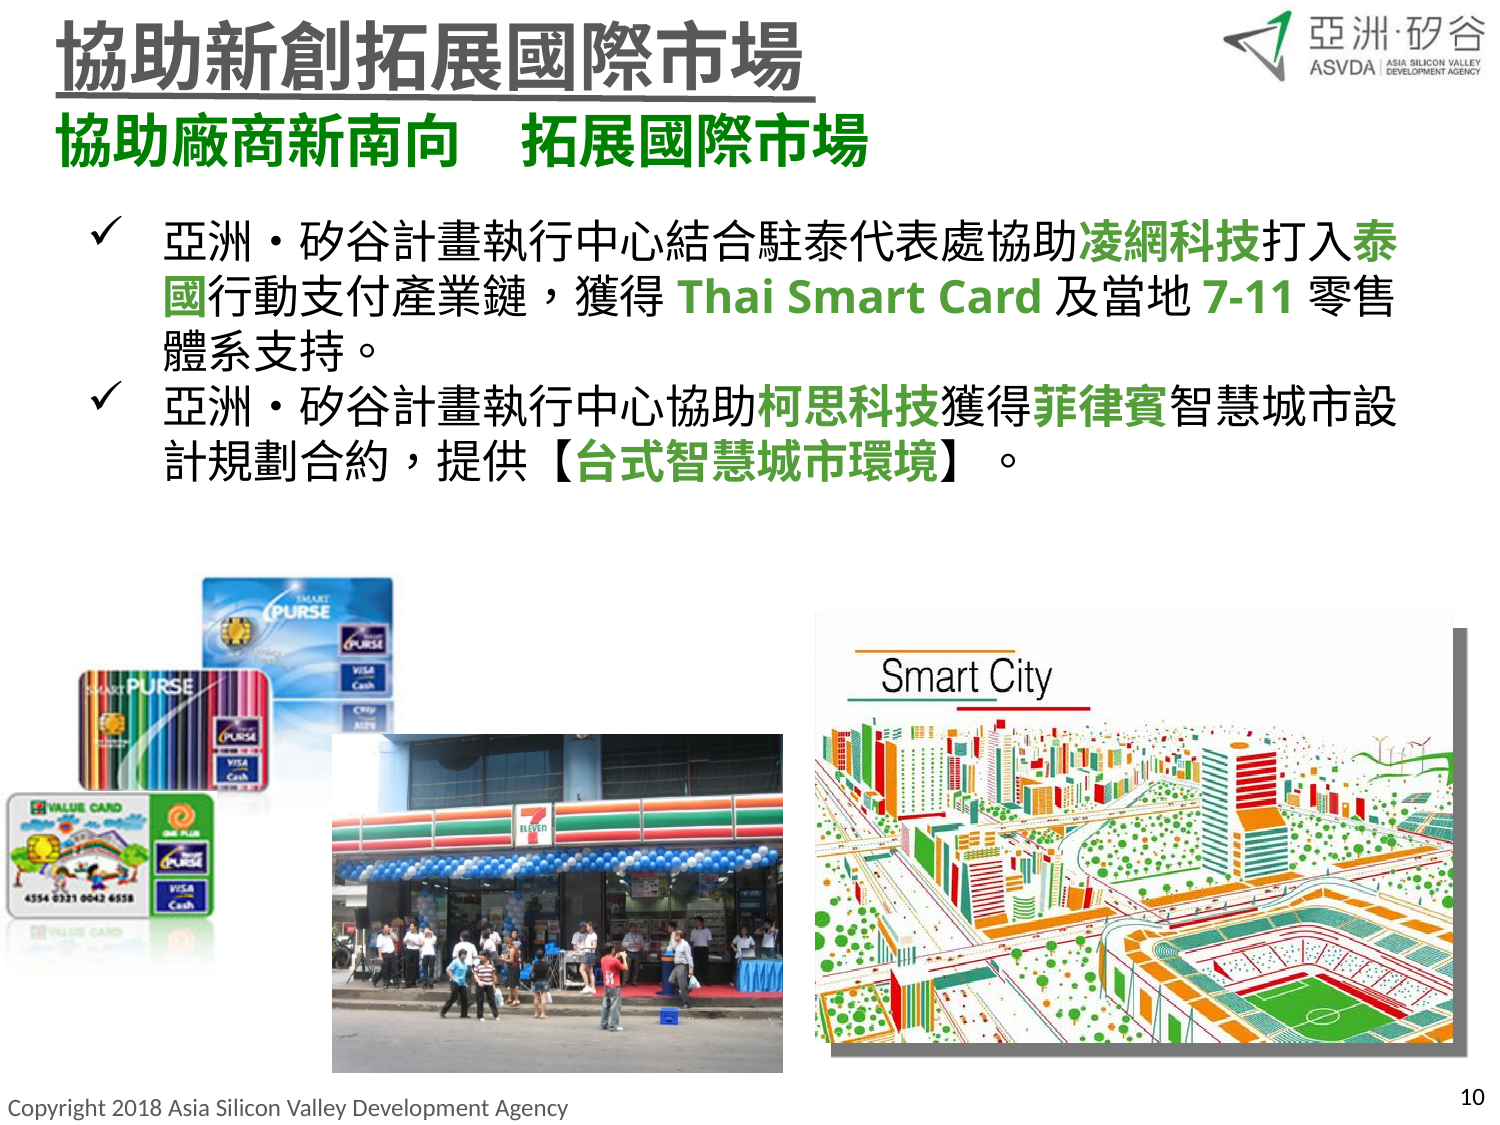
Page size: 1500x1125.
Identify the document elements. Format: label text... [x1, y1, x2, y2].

picture [1213, 0, 1500, 98]
slide_number <編號> [1162, 1065, 1500, 1125]
picture [815, 612, 1453, 1043]
text_box 亞洲‧矽谷計畫執行中心結合駐泰代表處協助凌網科技打入泰國行動支付產業鏈，獲得Thai Smart Card及當地7-11零售體系支持。 亞洲‧矽谷計畫執行中心協助柯思科技獲得菲律賓智慧城市設計規劃合約，提供【台式智慧城市環境】。 [72, 205, 1414, 496]
picture [0, 571, 783, 1073]
text_box 協助新創拓展國際市場 協助廠商新南向 拓展國際市場 [39, 16, 1249, 183]
